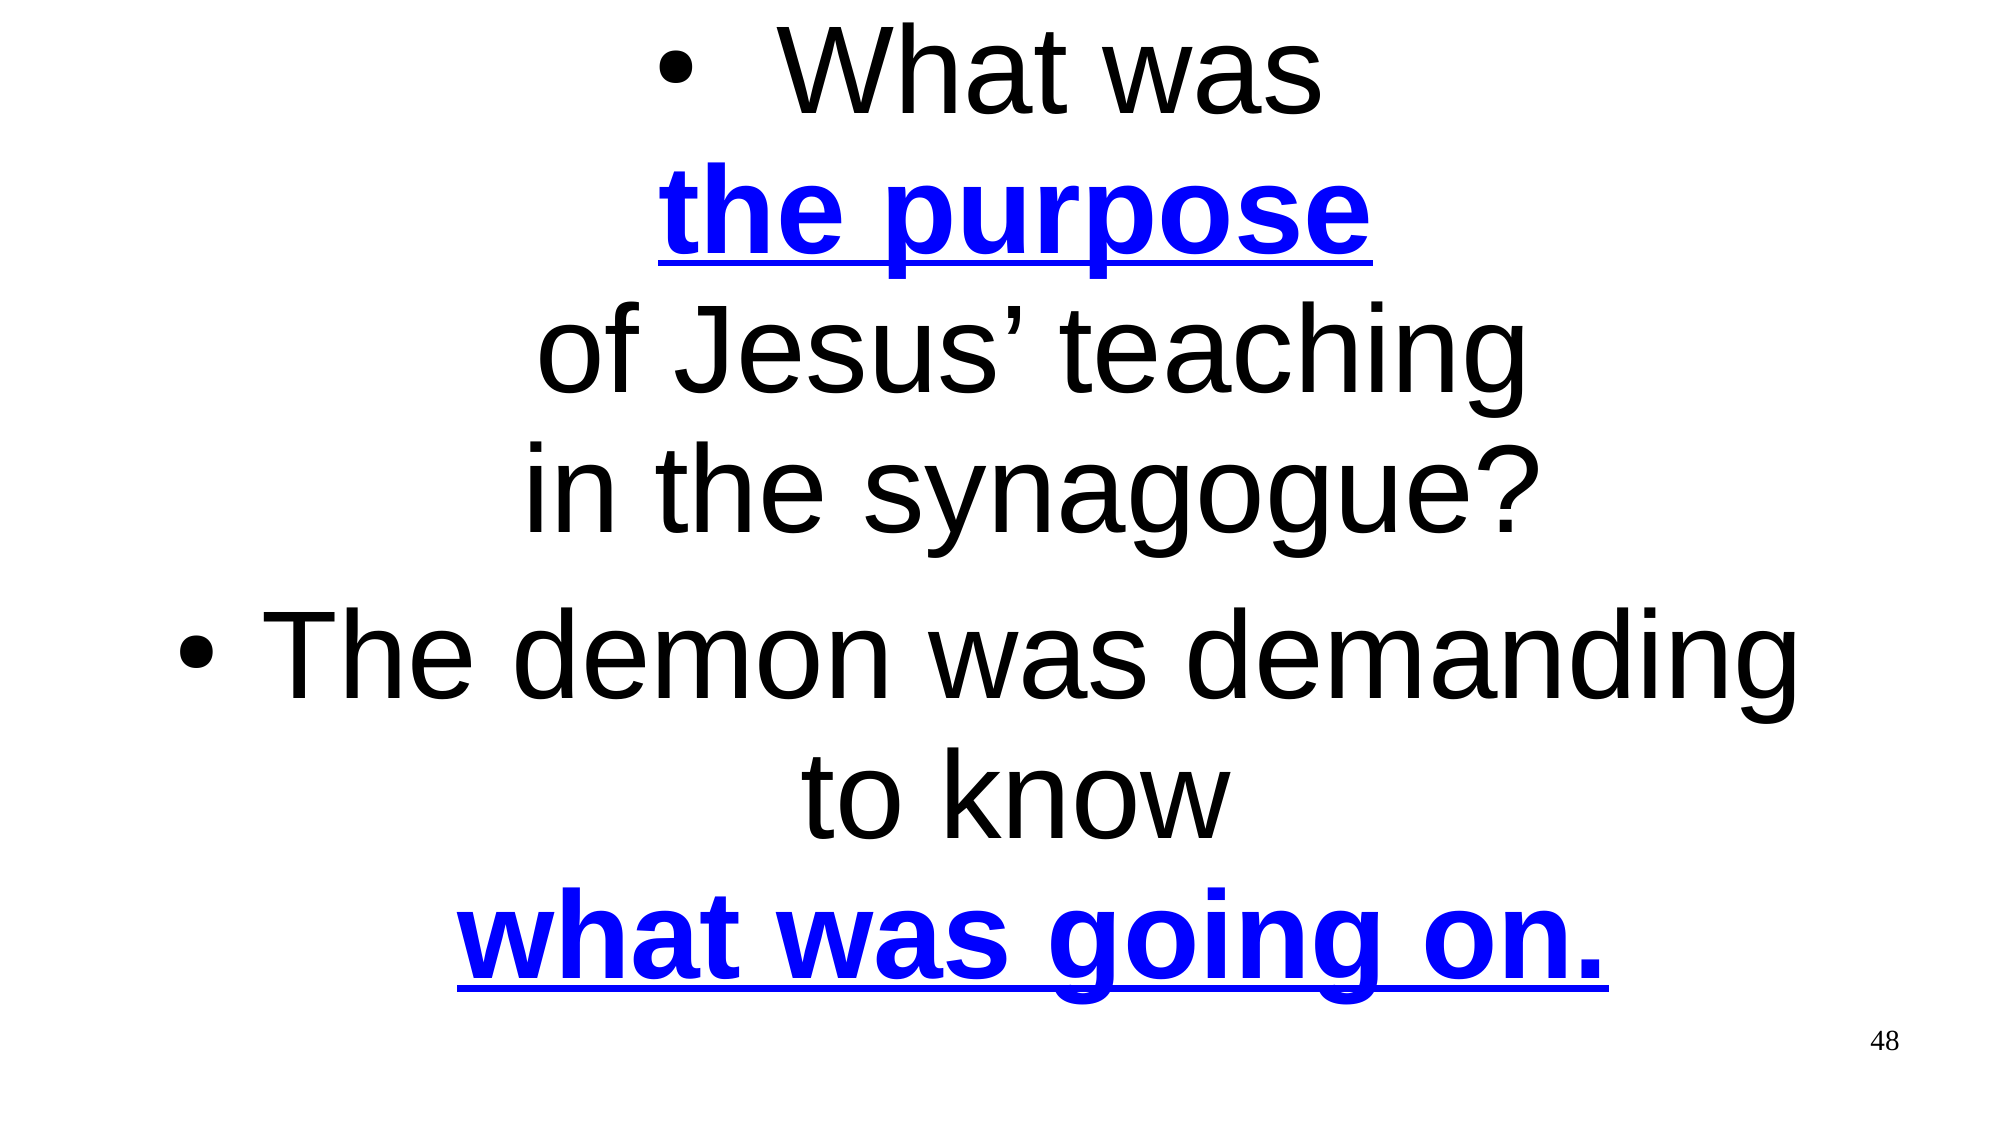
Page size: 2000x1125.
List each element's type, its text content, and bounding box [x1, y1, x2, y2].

list What was the purpose of Jesus’ teaching in the synagogue? The demon was demanding to know what was going on. [0, 0, 1996, 1123]
